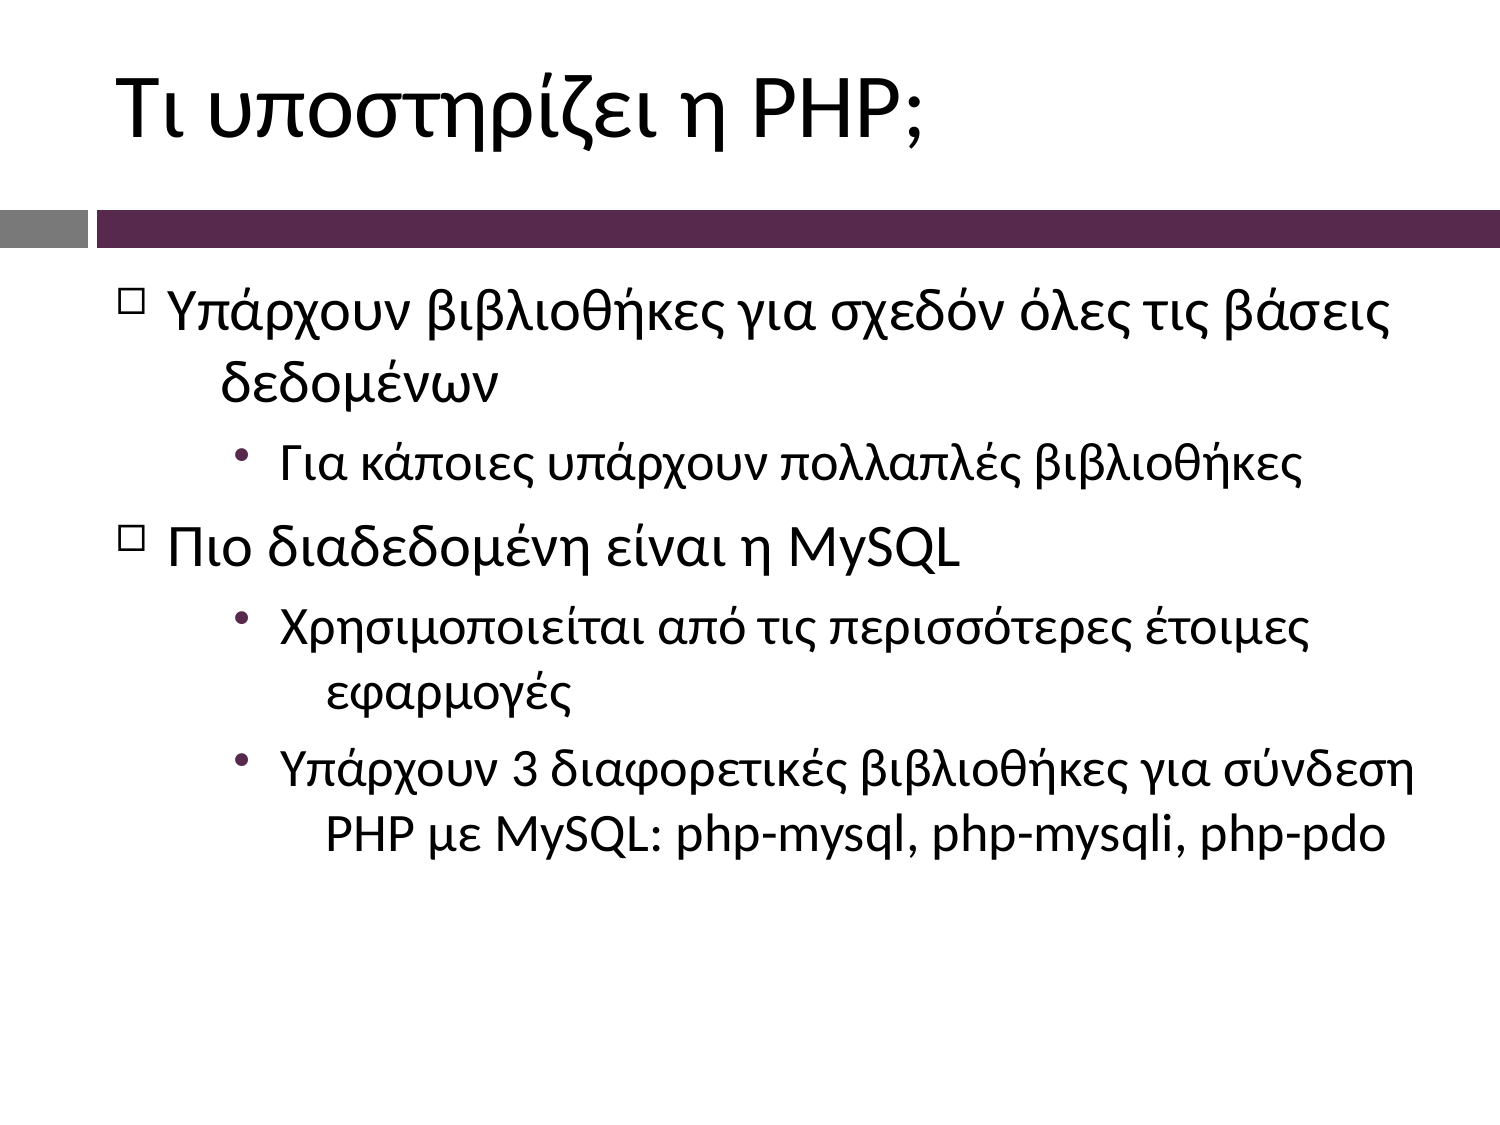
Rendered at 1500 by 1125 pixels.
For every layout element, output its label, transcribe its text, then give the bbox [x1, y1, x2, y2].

title Τι υποστηρίζει η PHP; [100, 19, 1438, 182]
list Υπάρχουν βιβλιοθήκες για σχεδόν όλες τις βάσεις δεδομένων Για κάποιες υπάρχουν πολλαπλές βιβλιοθήκες Πιο διαδεδομένη είναι η MySQL Χρησιμοποιείται από τις περισσότερες έτοιμες εφαρμογές Υπάρχουν 3 διαφορετικές βιβλιοθήκες για σύνδεση PHP με MySQL: php-mysql, php-mysqli, php-pdo [100, 262, 1438, 1000]
